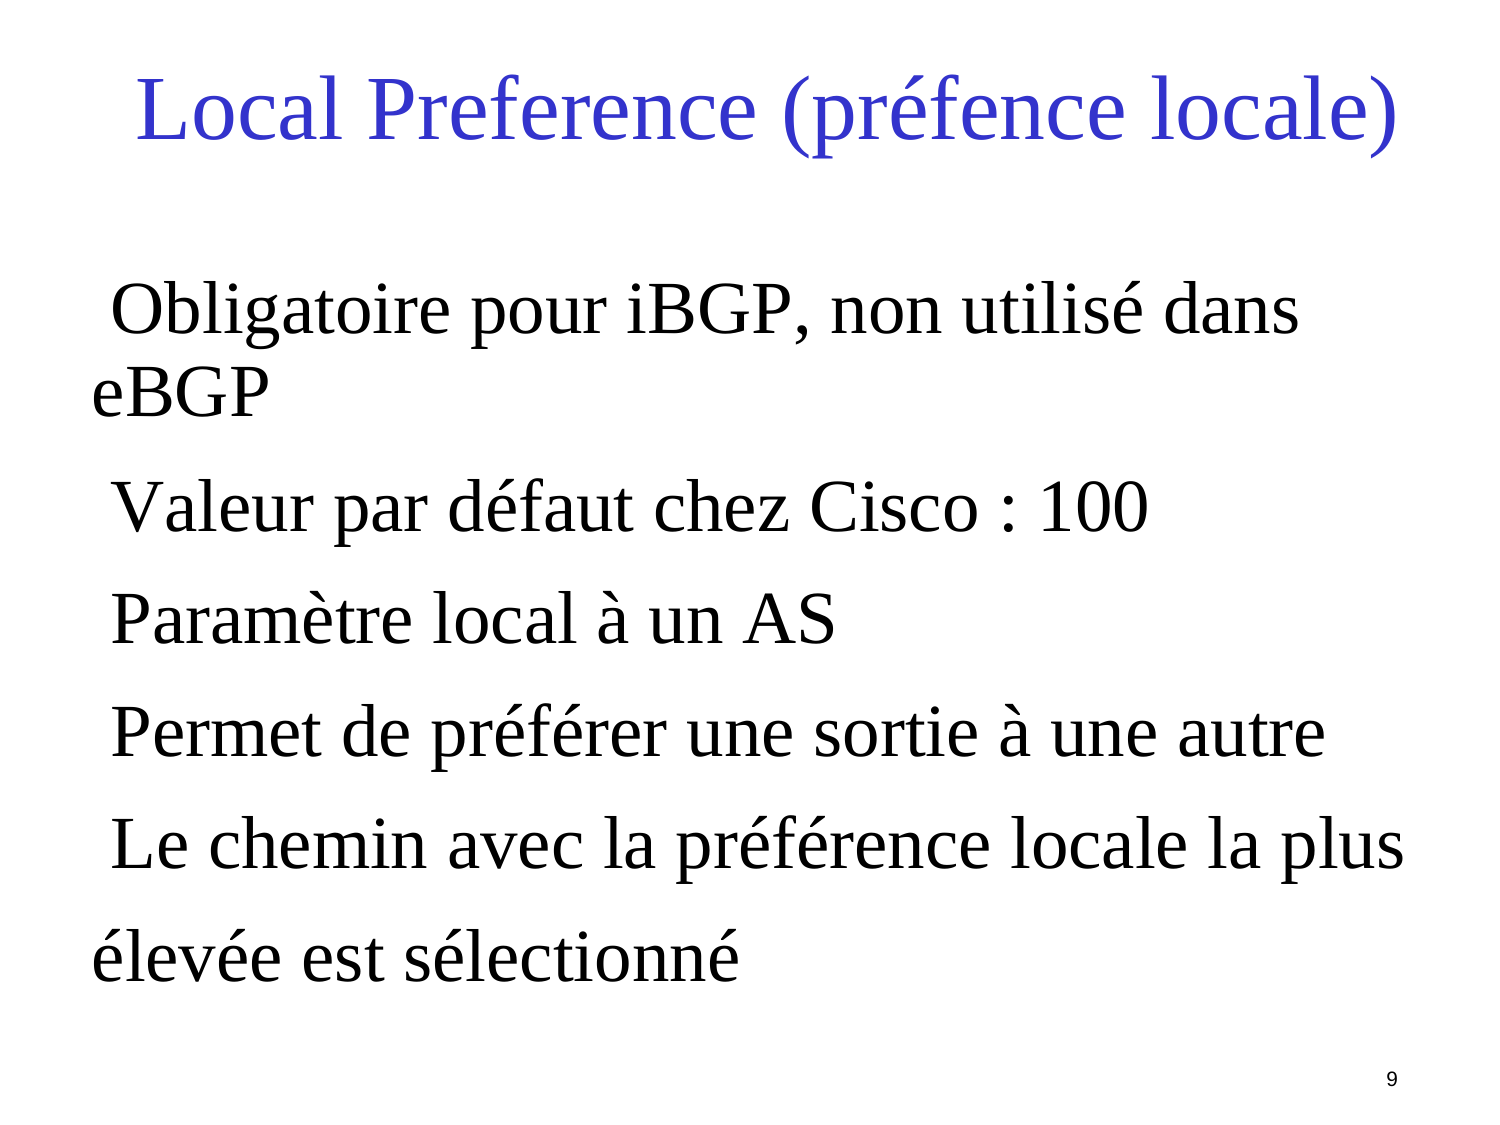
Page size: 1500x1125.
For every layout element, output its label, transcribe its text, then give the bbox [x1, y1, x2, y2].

text_box Obligatoire pour iBGP, non utilisé dans eBGP Valeur par défaut chez Cisco : 100 Paramètre local à un AS Permet de préférer une sortie à une autre Le chemin avec la préférence locale la plus élevée est sélectionné [74, 187, 1424, 1075]
text_box Local Preference (préfence locale)‏ [74, 36, 1463, 188]
